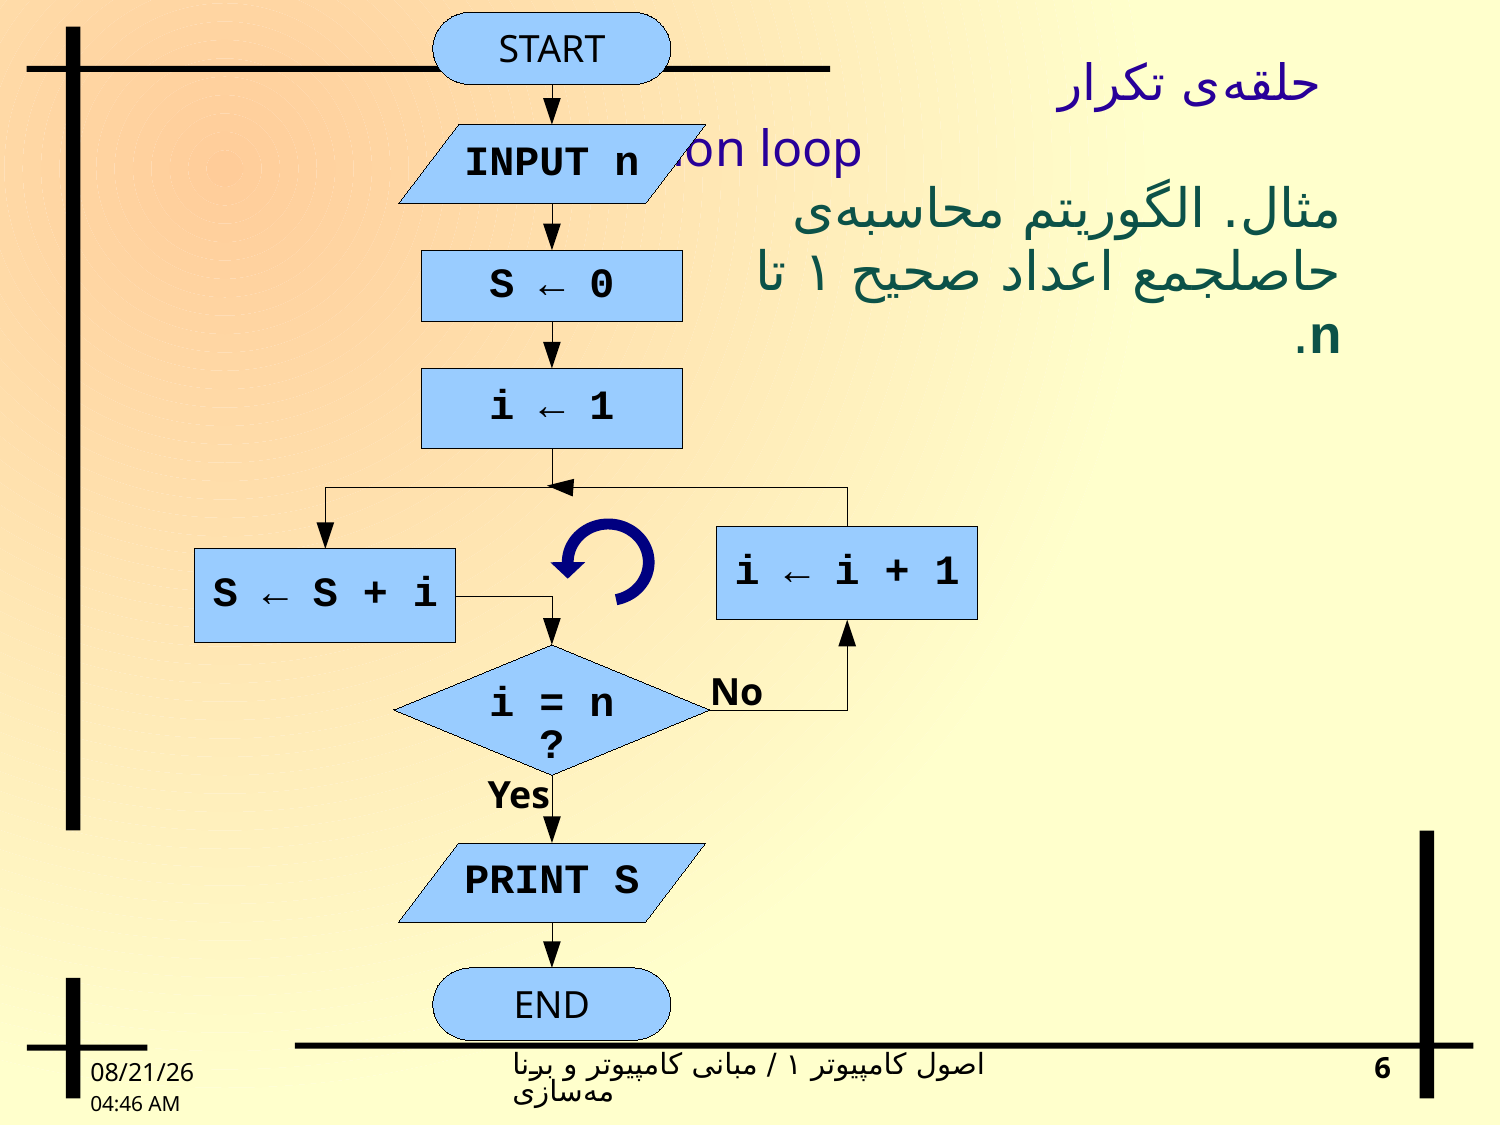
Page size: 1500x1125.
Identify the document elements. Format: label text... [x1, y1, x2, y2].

text_box INPUT n [398, 124, 706, 204]
title حلقه‌ی تکرار Iteration loop [62, 57, 552, 178]
text_box S ← S + i [194, 548, 456, 643]
text_box No [695, 657, 771, 716]
list مثال. الگوریتم محاسبه‌ی حاصلجمع اعداد صحیح ۱ تا n. [750, 177, 1395, 348]
text_box Yes [473, 761, 560, 820]
text_box START [432, 12, 671, 85]
text_box PRINT S [398, 843, 706, 923]
text_box S ← 0 [421, 250, 683, 322]
text_box [550, 518, 655, 606]
text_box END [432, 967, 671, 1041]
text_box i = n ? [393, 645, 696, 772]
text_box i ← i + 1 [716, 526, 978, 620]
text_box i ← 1 [421, 368, 683, 449]
title حلقه‌ی تکرار Iteration loop [553, 57, 1344, 178]
